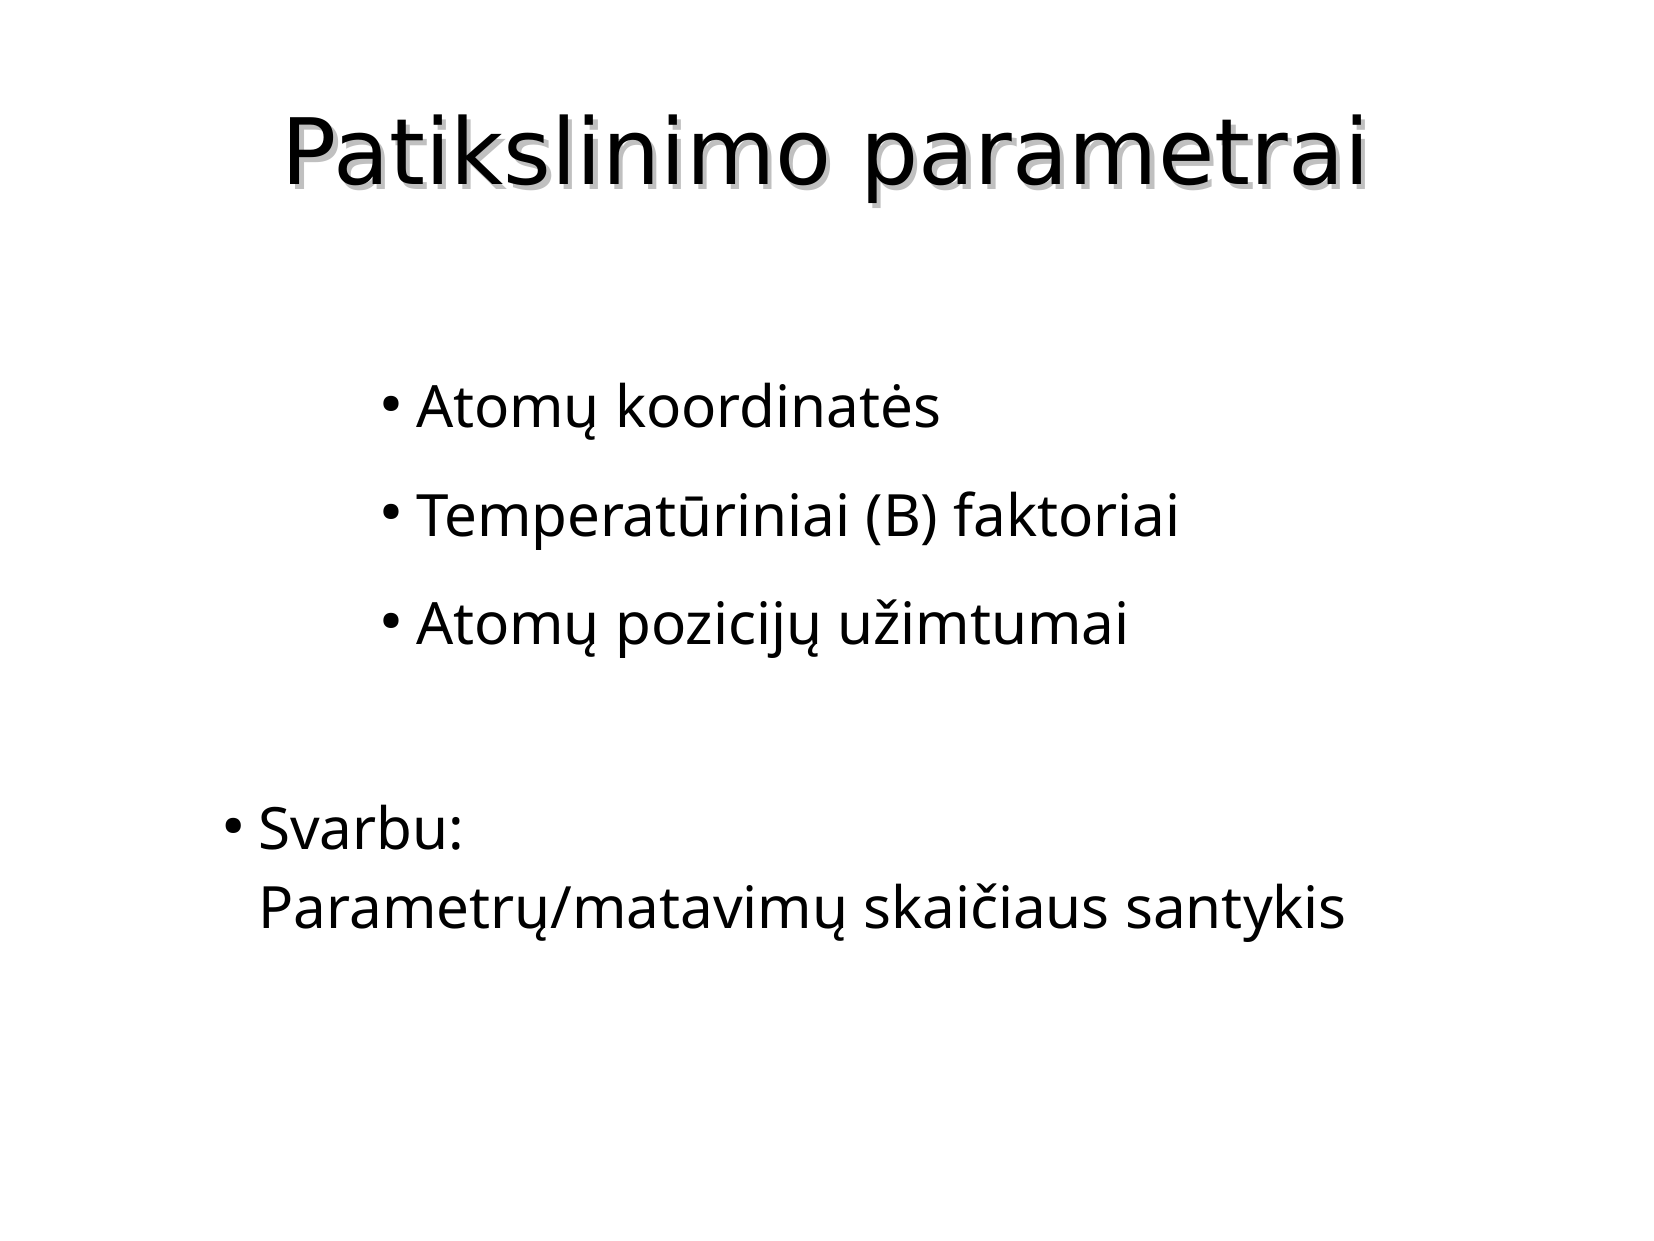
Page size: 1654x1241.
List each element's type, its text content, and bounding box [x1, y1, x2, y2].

list Svarbu: Parametrų/matavimų skaičiaus santykis [187, 787, 1426, 1098]
list Atomų koordinatės Temperatūriniai (B) faktoriai Atomų pozicijų užimtumai [345, 365, 1426, 676]
title Patikslinimo parametrai [82, 49, 1571, 257]
